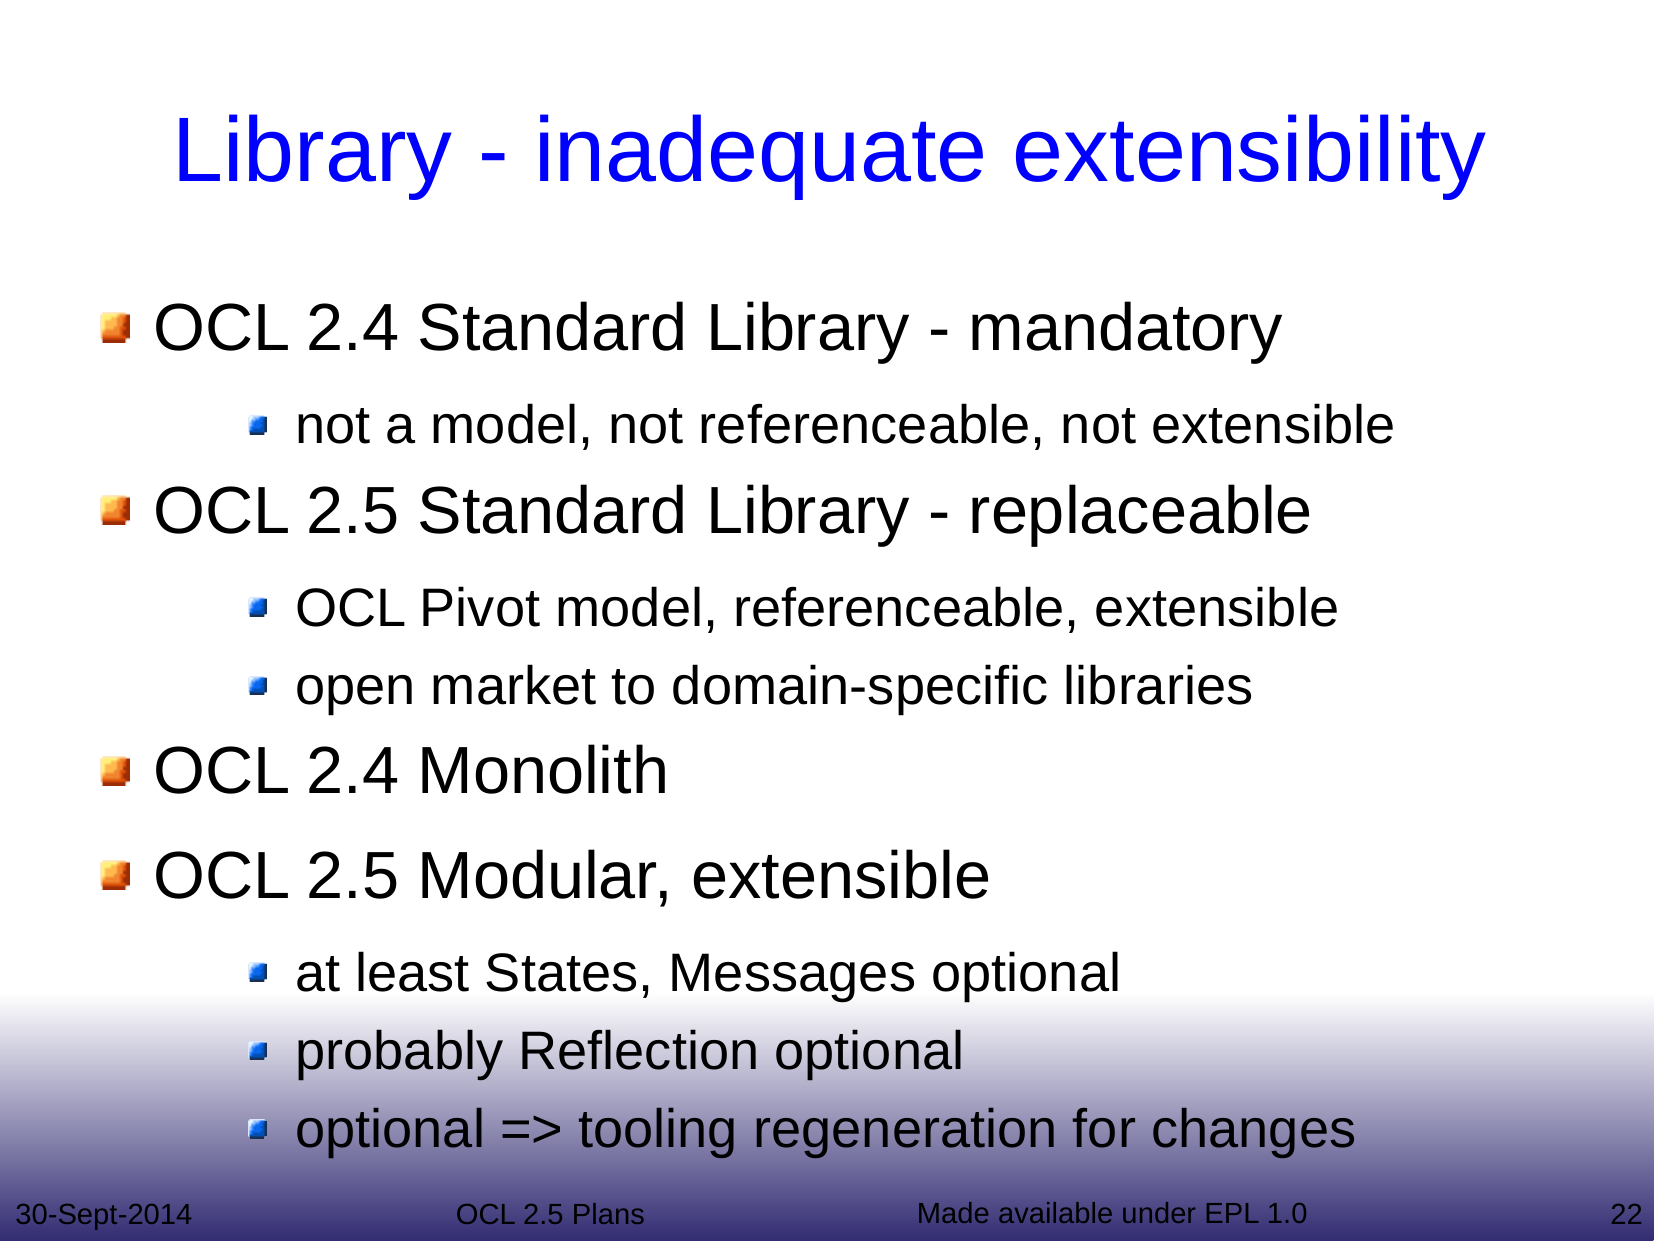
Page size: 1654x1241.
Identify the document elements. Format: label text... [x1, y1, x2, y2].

title Library - inadequate extensibility [86, 46, 1575, 254]
list OCL 2.4 Standard Library - mandatory not a model, not referenceable, not extensible OCL 2.5 Standard Library - replaceable OCL Pivot model, referenceable, extensible open market to domain-specific libraries OCL 2.4 Monolith OCL 2.5 Modular, extensible at least States, Messages optional probably Reflection optional optional => tooling regeneration for changes [82, 290, 1583, 1160]
